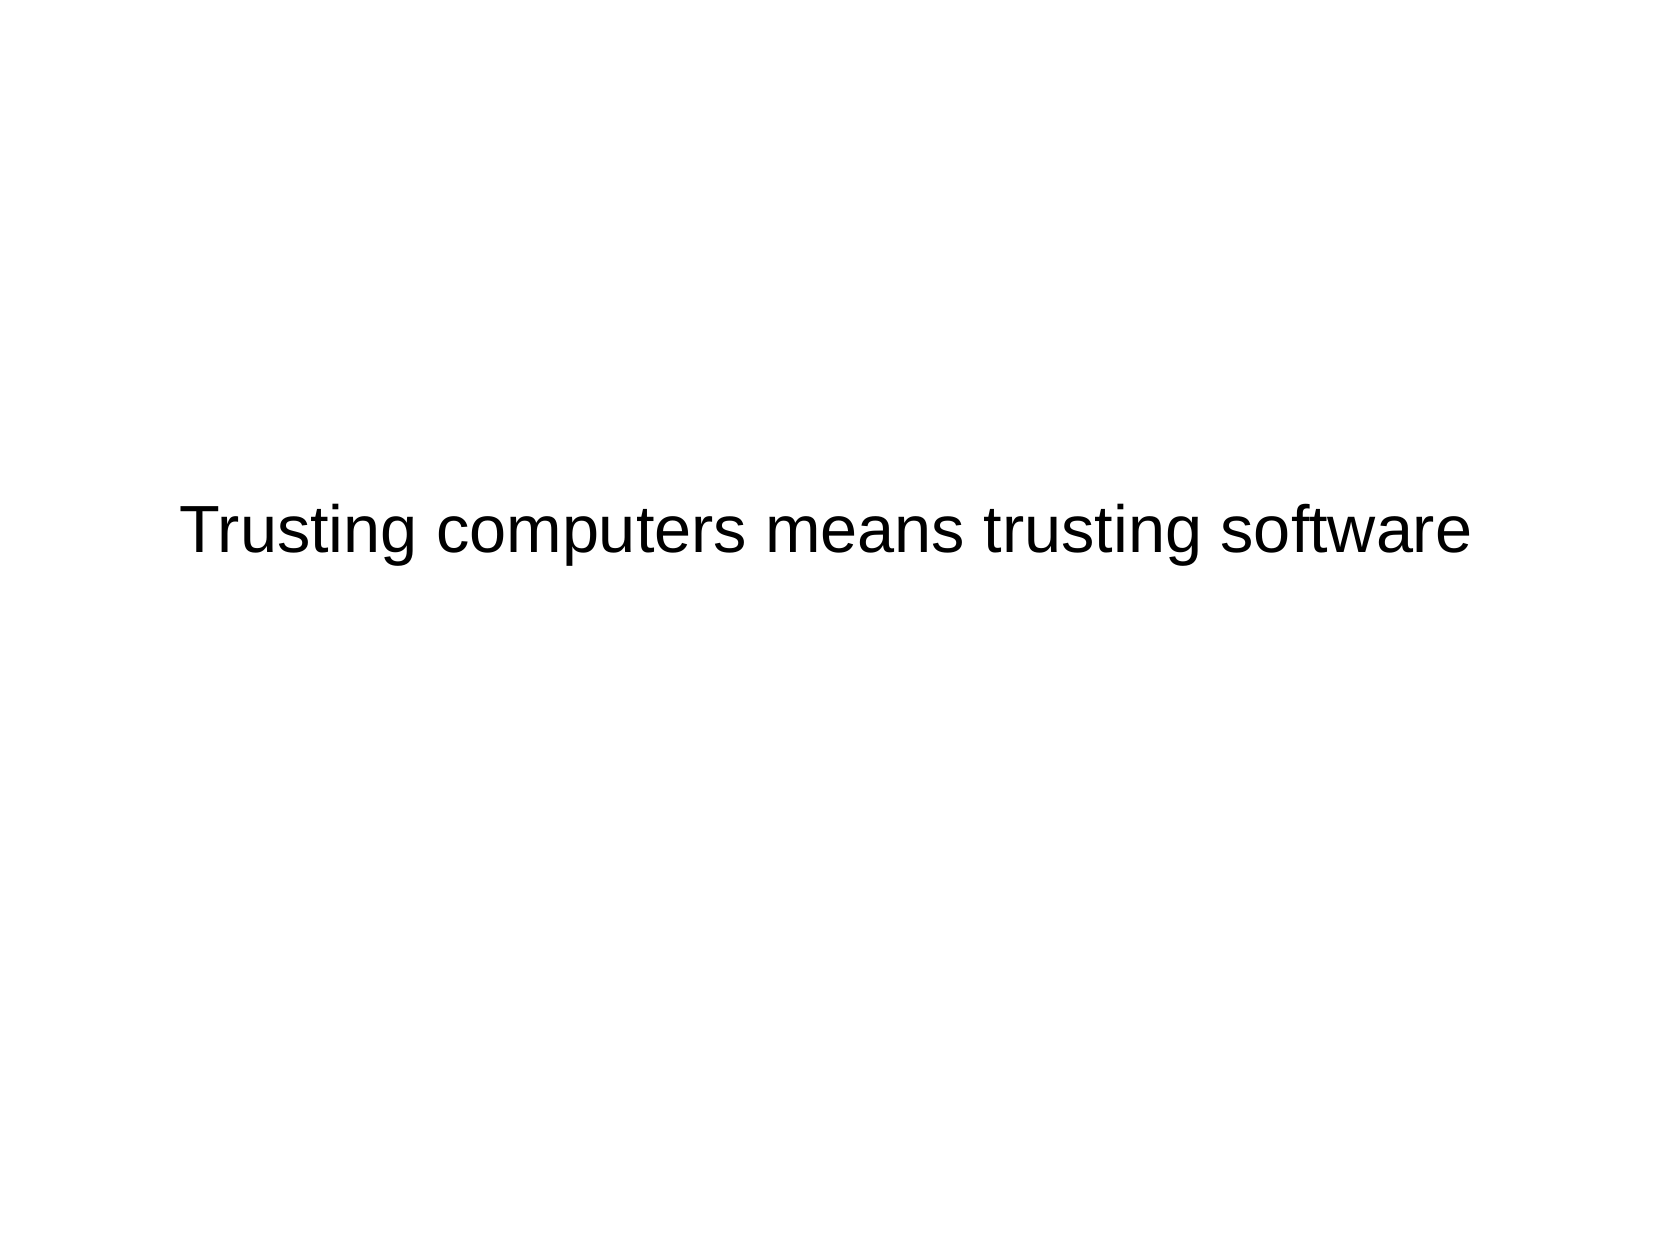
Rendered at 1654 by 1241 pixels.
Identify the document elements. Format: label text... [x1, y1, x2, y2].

subtitle Trusting computers means trusting software [82, 49, 1571, 1010]
